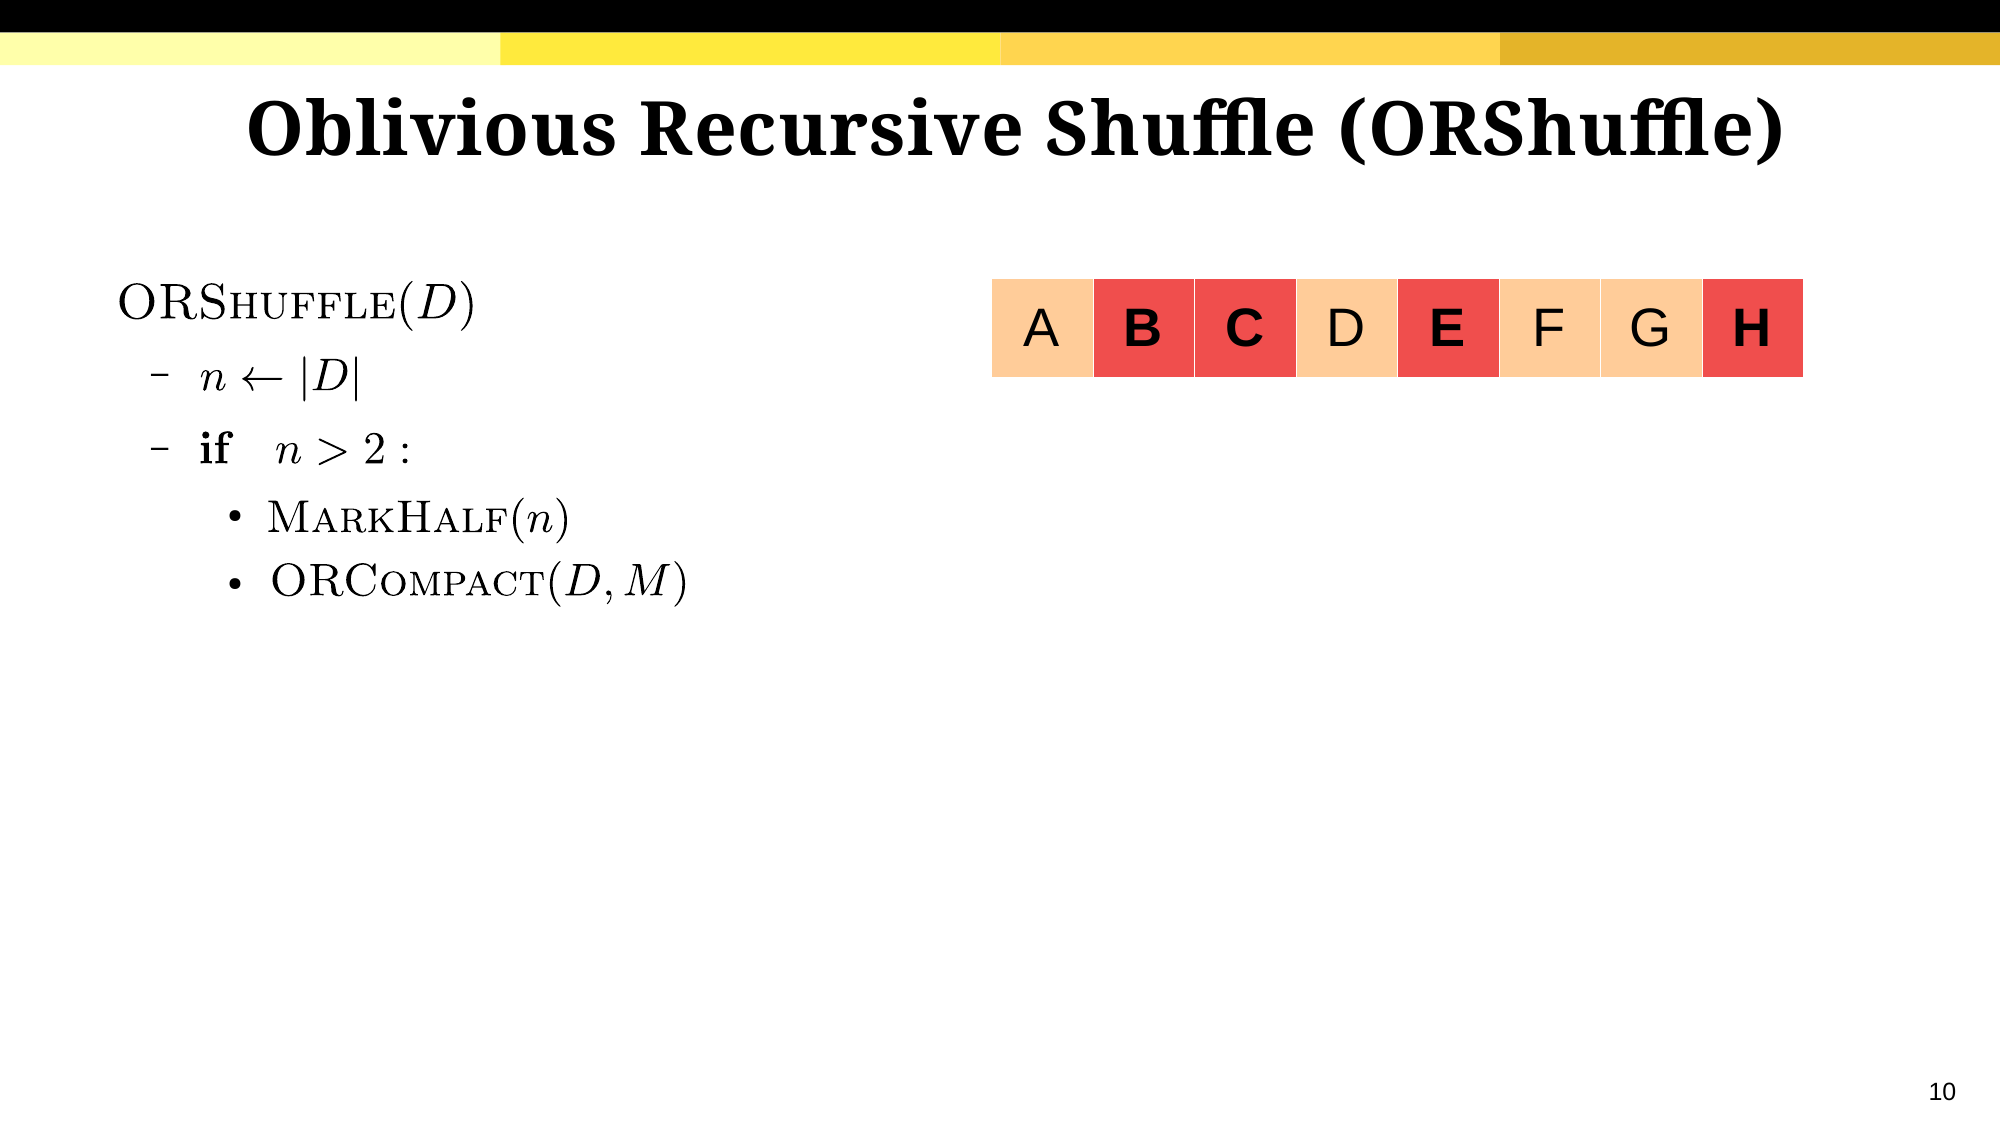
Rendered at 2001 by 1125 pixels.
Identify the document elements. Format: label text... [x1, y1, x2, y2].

text_box [200, 355, 357, 402]
text_box [271, 561, 686, 607]
list [47, 259, 1946, 1067]
text_box [200, 431, 408, 466]
title Oblivious Recursive Shuffle (ORShuffle) [48, 59, 1985, 207]
text_box 10 [1913, 1069, 1972, 1113]
text_box [118, 280, 473, 331]
text_box [268, 497, 567, 544]
